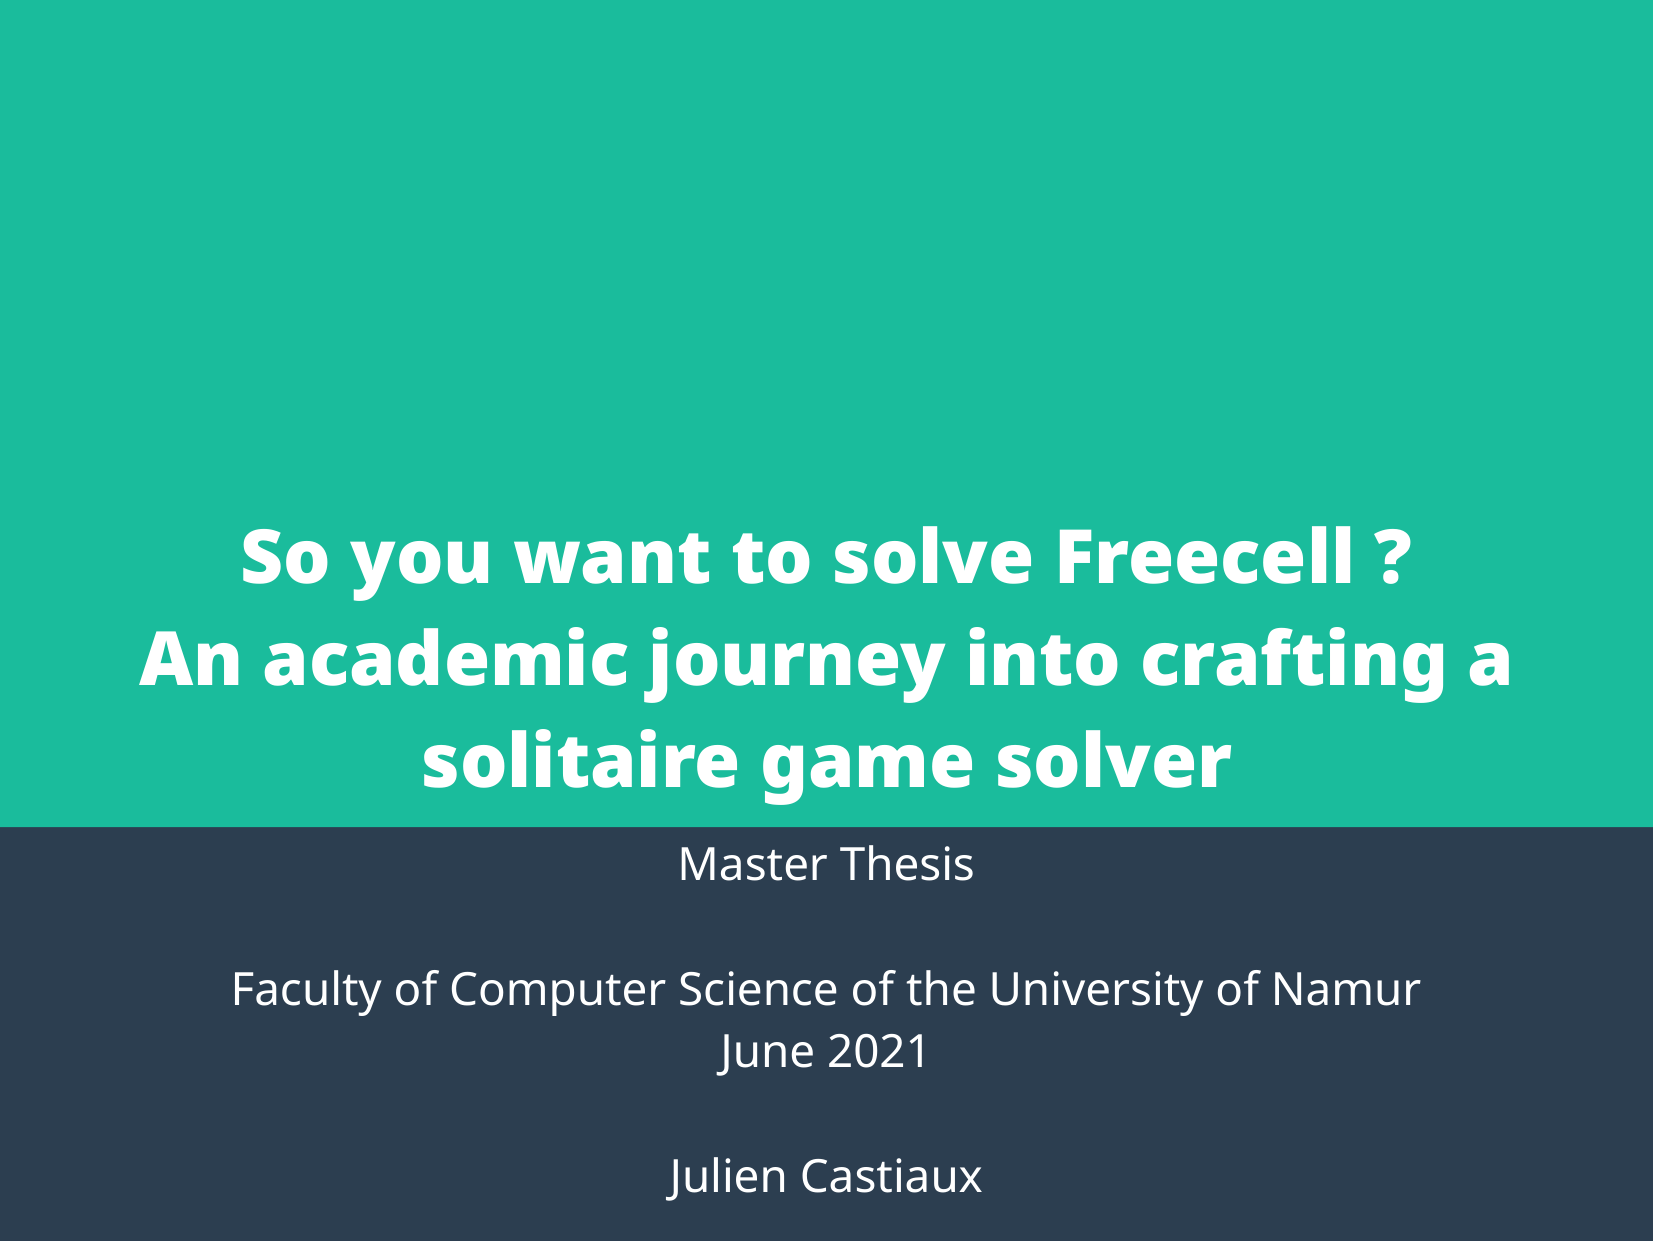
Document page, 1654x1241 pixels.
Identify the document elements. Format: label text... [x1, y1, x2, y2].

title So you want to solve Freecell ? An academic journey into crafting a solitaire game solver [59, 503, 1595, 811]
subtitle Master Thesis Faculty of Computer Science of the University of Namur June 2021 Julien Castiaux [58, 856, 1594, 1182]
